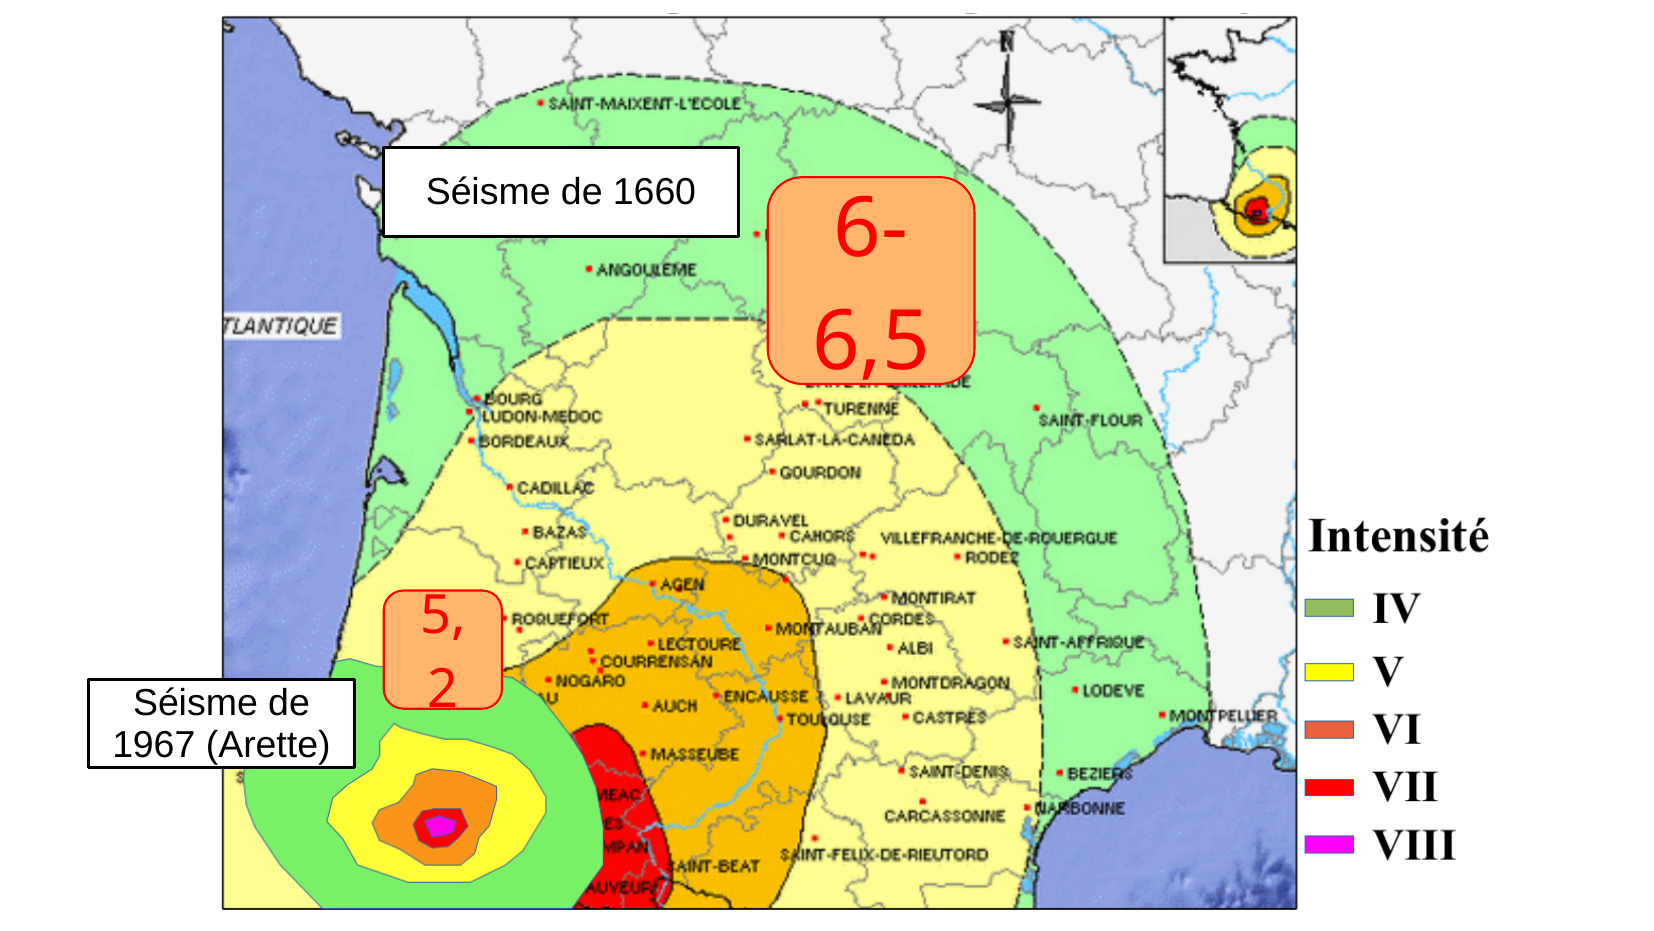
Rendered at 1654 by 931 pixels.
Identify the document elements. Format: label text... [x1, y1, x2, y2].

text_box Séisme de 1660 [383, 147, 739, 237]
text_box 5,2 [383, 590, 502, 709]
picture [193, 13, 1505, 916]
text_box 6-6,5 [767, 177, 975, 384]
text_box Séisme de 1967 (Arette) [88, 679, 355, 768]
